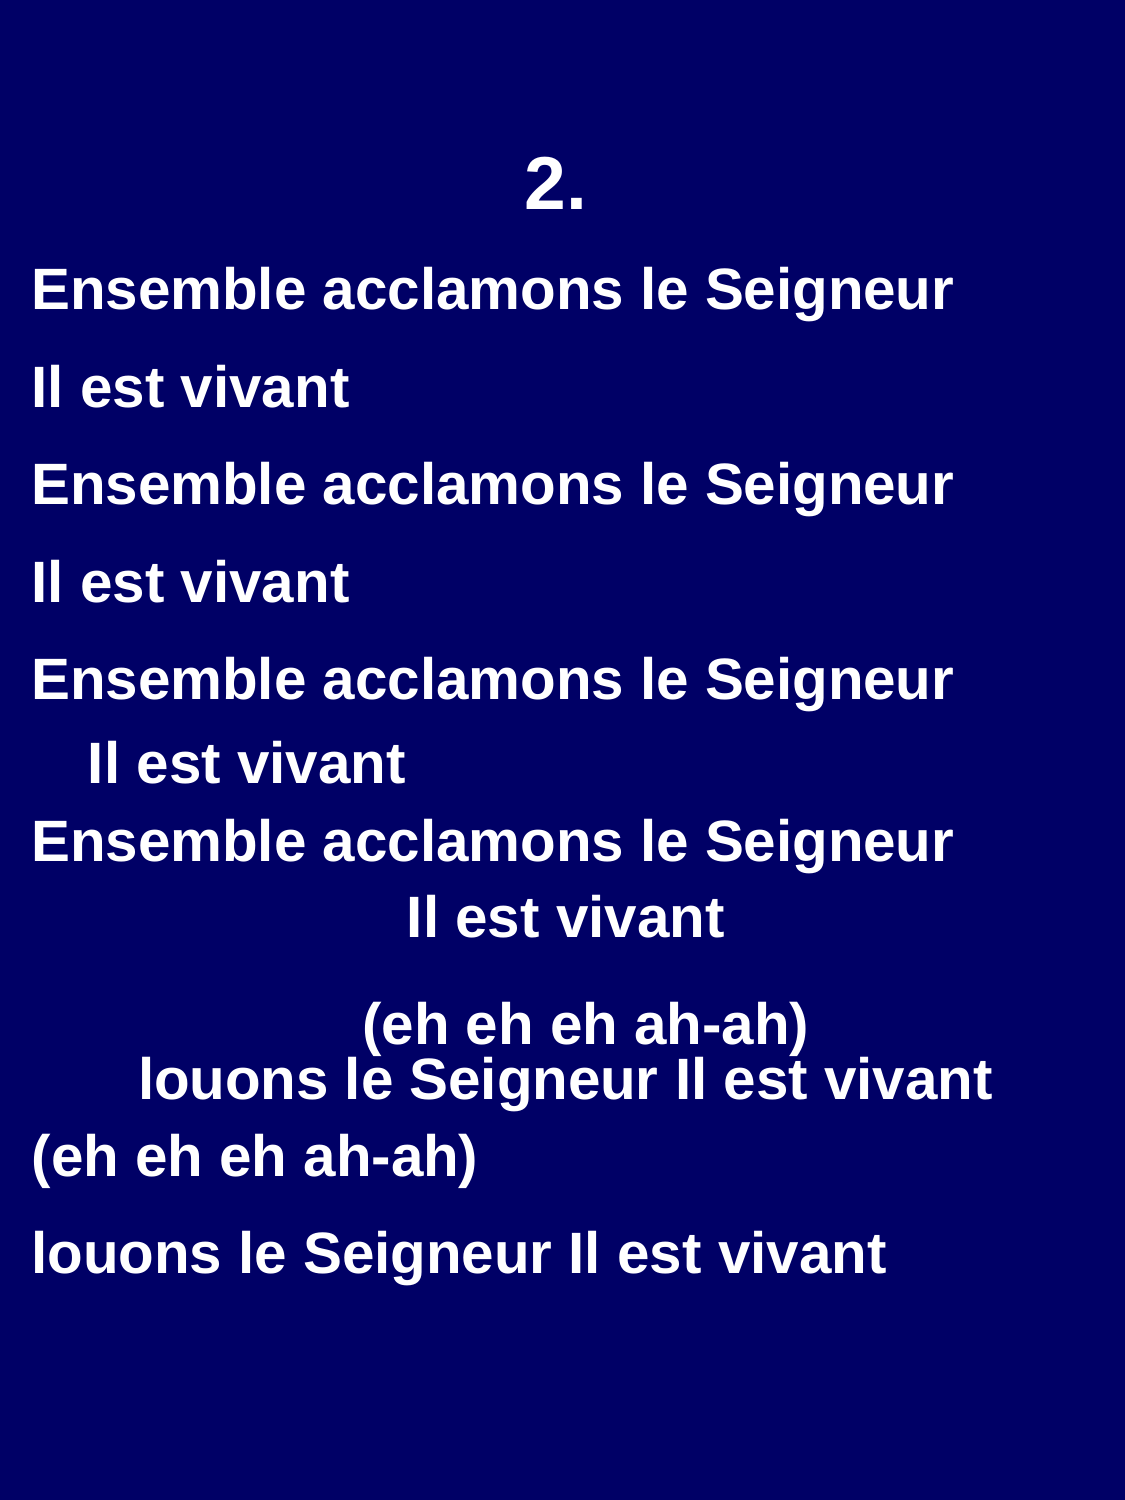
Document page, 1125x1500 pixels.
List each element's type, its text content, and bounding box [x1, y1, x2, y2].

text_box 2. Ensemble acclamons le Seigneur Il est vivant Ensemble acclamons le Seigneur Il est vivant Ensemble acclamons le Seigneur Il est vivant Ensemble acclamons le Seigneur Il est vivant (eh eh eh ah-ah) louons le Seigneur Il est vivant (eh eh eh ah-ah) louons le Seigneur Il est vivant [16, 24, 1115, 1430]
